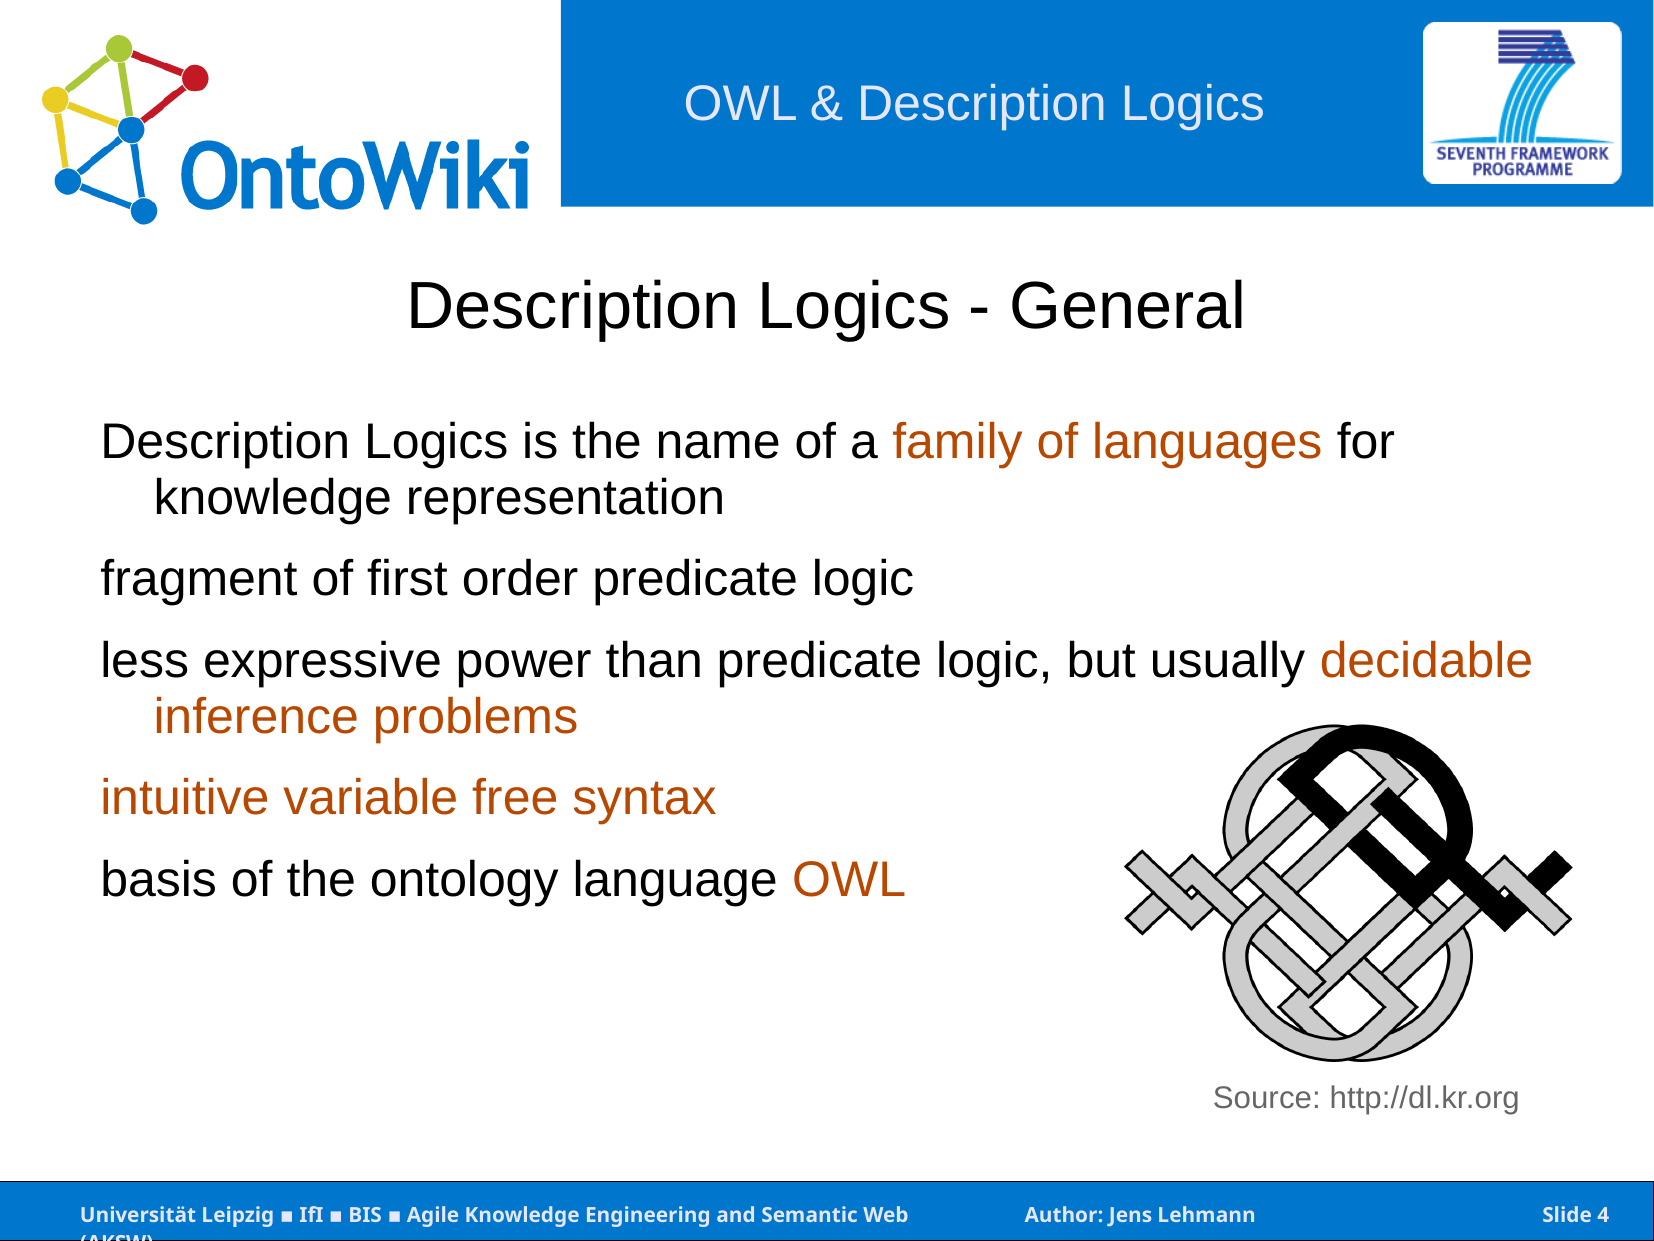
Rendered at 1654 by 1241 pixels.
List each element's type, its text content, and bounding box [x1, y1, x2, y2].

picture [41, 34, 532, 231]
picture [1122, 722, 1574, 1063]
title Description Logics - General [82, 236, 1571, 375]
list Description Logics is the name of a family of languages for knowledge representation fragment of ﬁrst order predicate logic less expressive power than predicate logic, but usually decidable inference problems intuitive variable free syntax basis of the ontology language OWL [82, 413, 1571, 1151]
picture [1423, 22, 1622, 184]
text_box Source: http://dl.kr.org [1198, 1072, 1536, 1123]
